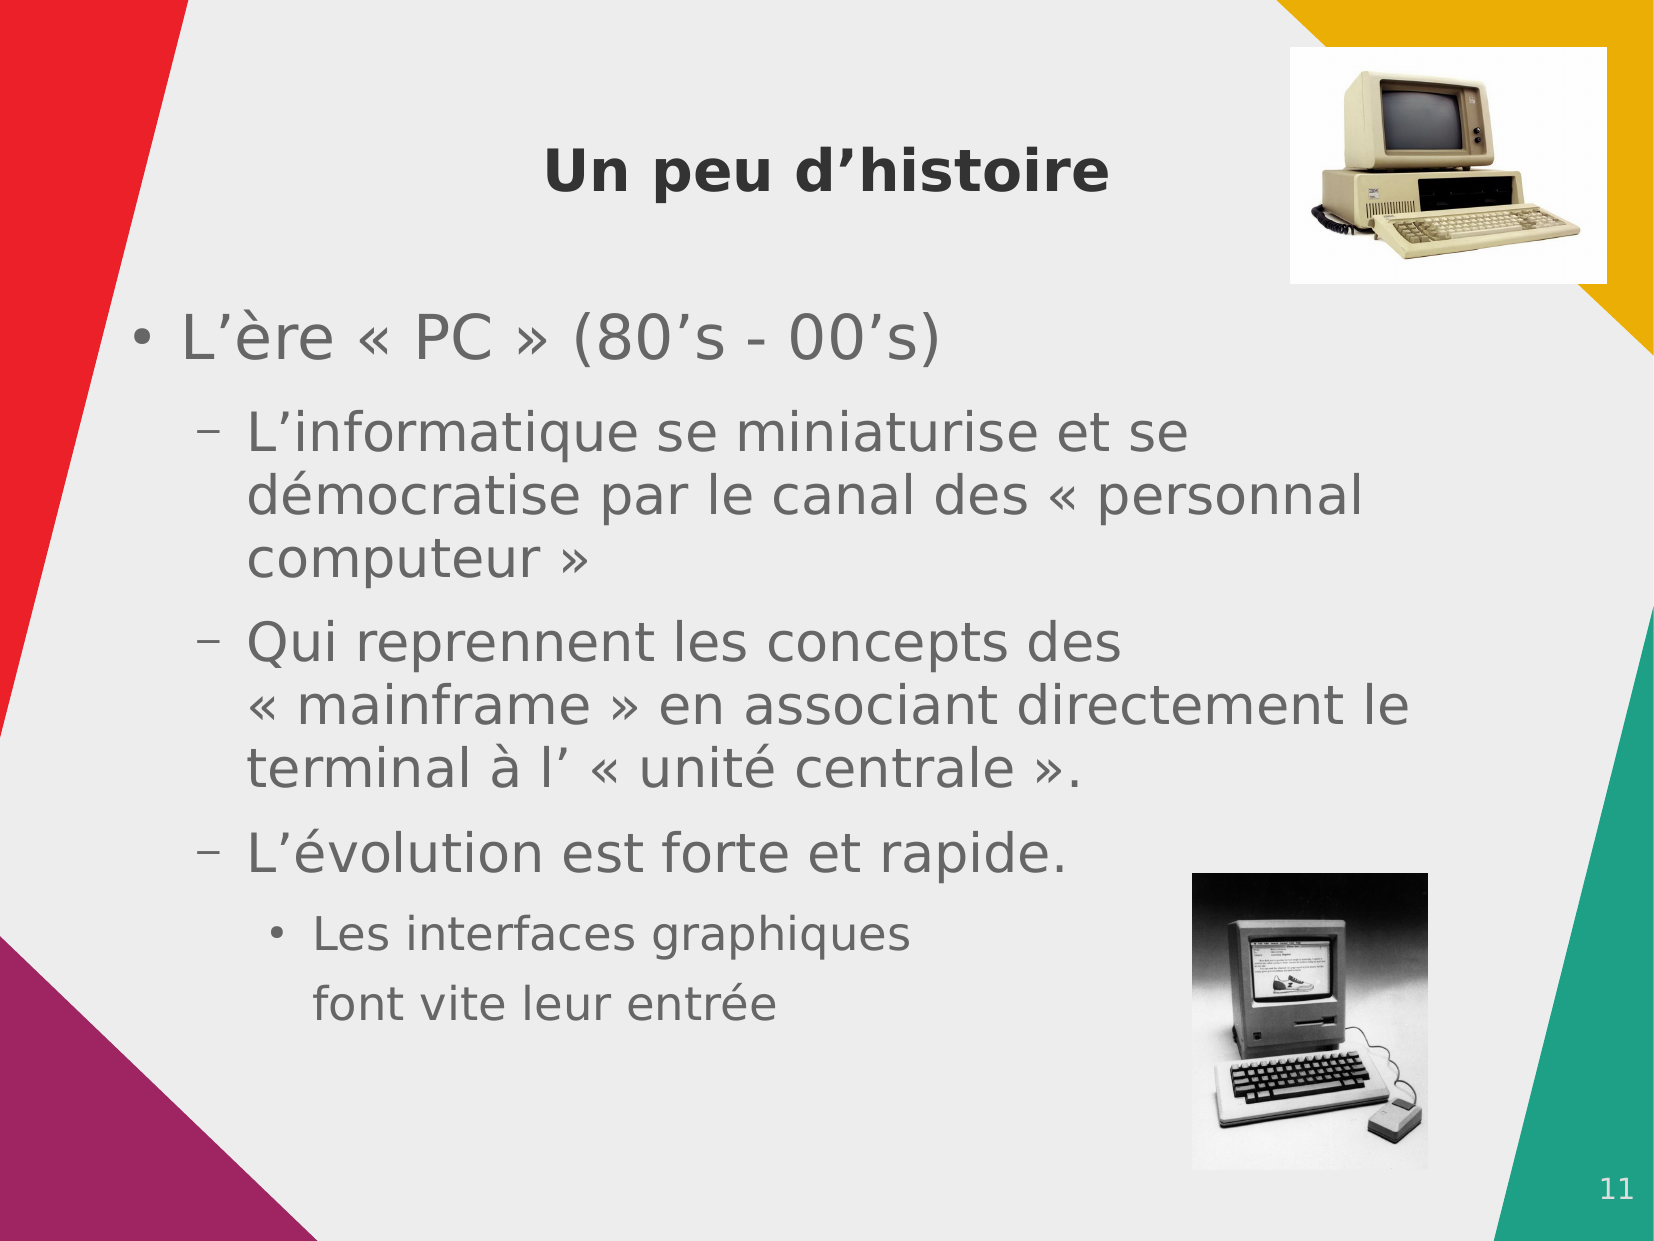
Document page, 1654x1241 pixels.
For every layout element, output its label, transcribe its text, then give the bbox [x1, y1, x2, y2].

picture [1192, 873, 1428, 1170]
list L’ère « PC » (80’s - 00’s) L’informatique se miniaturise et se démocratise par le canal des « personnal computeur » Qui reprennent les concepts des « mainframe » en associant directement le terminal à l’ « unité centrale ». L’évolution est forte et rapide. Les interfaces graphiques font vite leur entrée [114, 302, 1539, 1033]
picture [1290, 47, 1607, 284]
title Un peu d’histoire [114, 73, 1290, 271]
